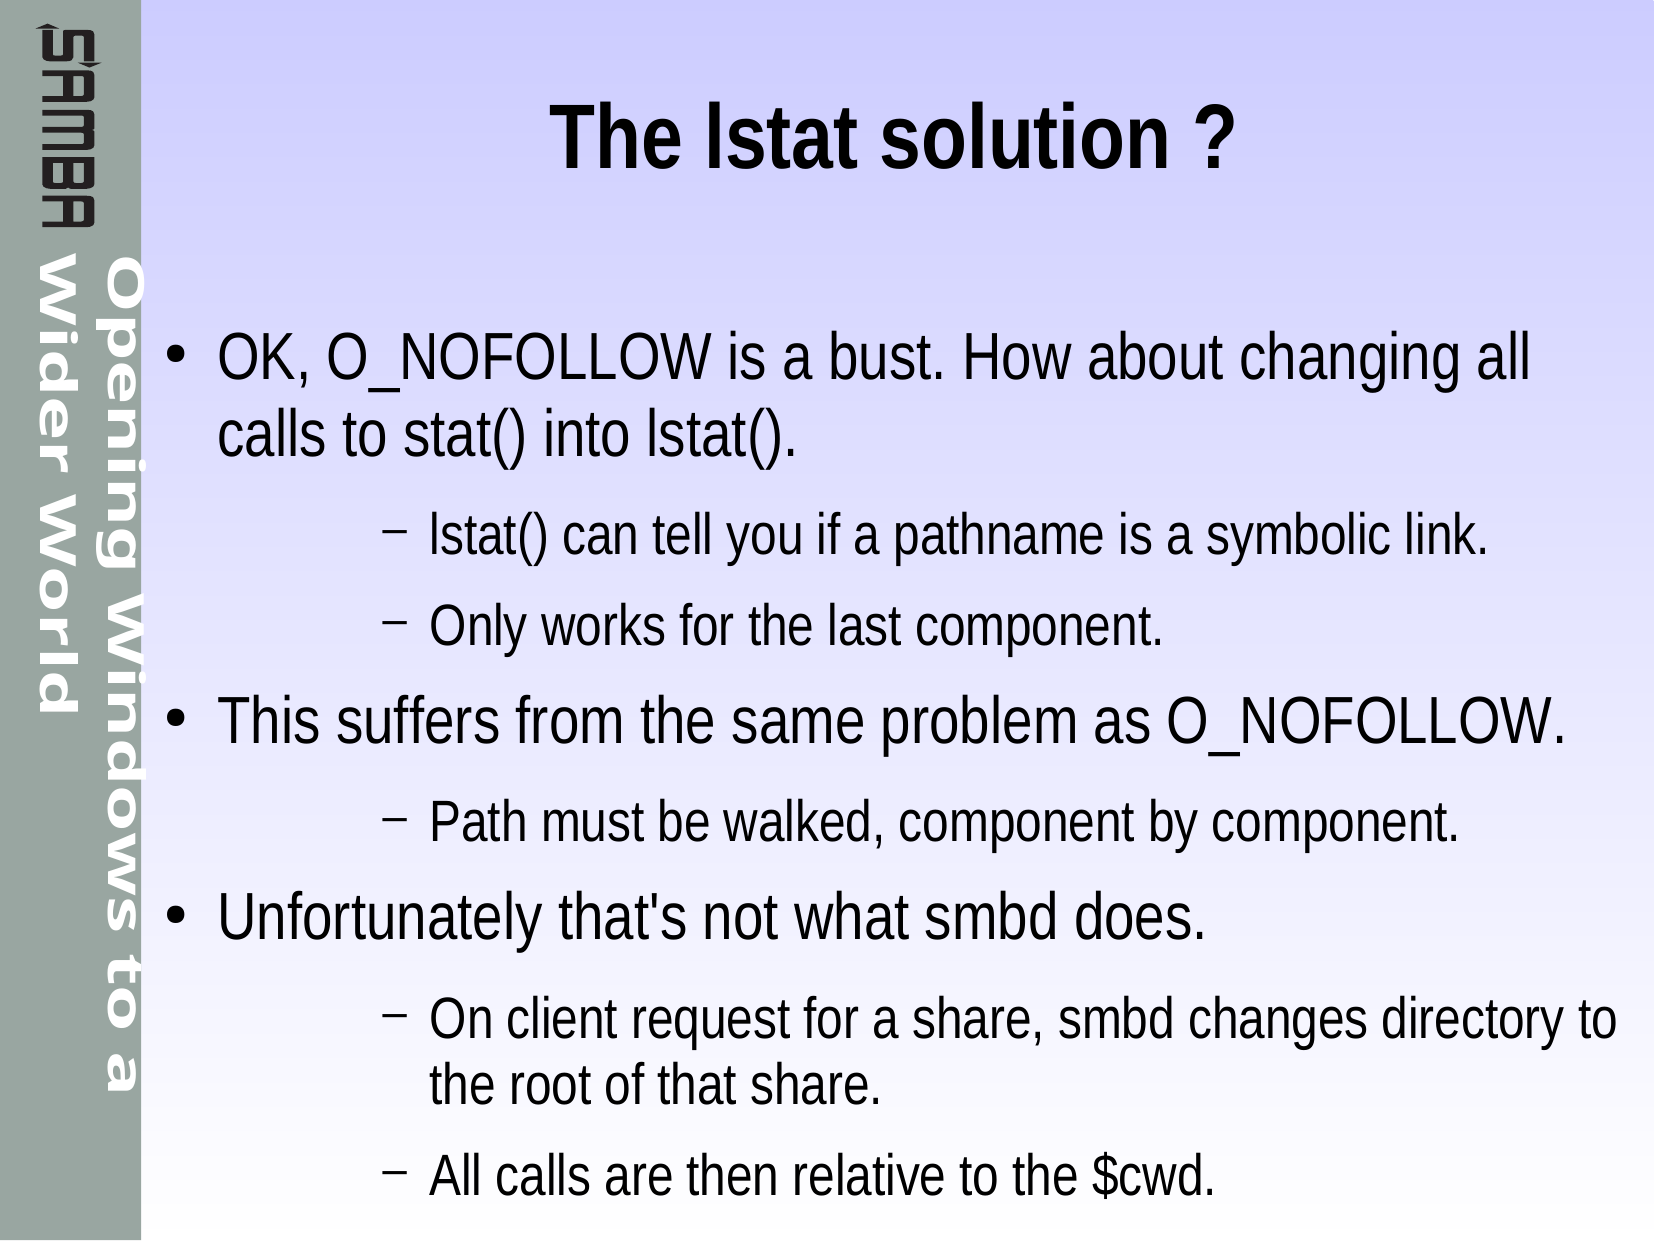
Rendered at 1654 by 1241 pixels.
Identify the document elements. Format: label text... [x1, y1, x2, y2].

list OK, O_NOFOLLOW is a bust. How about changing all calls to stat() into lstat(). lstat() can tell you if a pathname is a symbolic link. Only works for the last component. This suffers from the same problem as O_NOFOLLOW. Path must be walked, component by component. Unfortunately that's not what smbd does. On client request for a share, smbd changes directory to the root of that share. All calls are then relative to the $cwd. [146, 317, 1638, 1226]
title The lstat solution ? [188, 52, 1601, 219]
